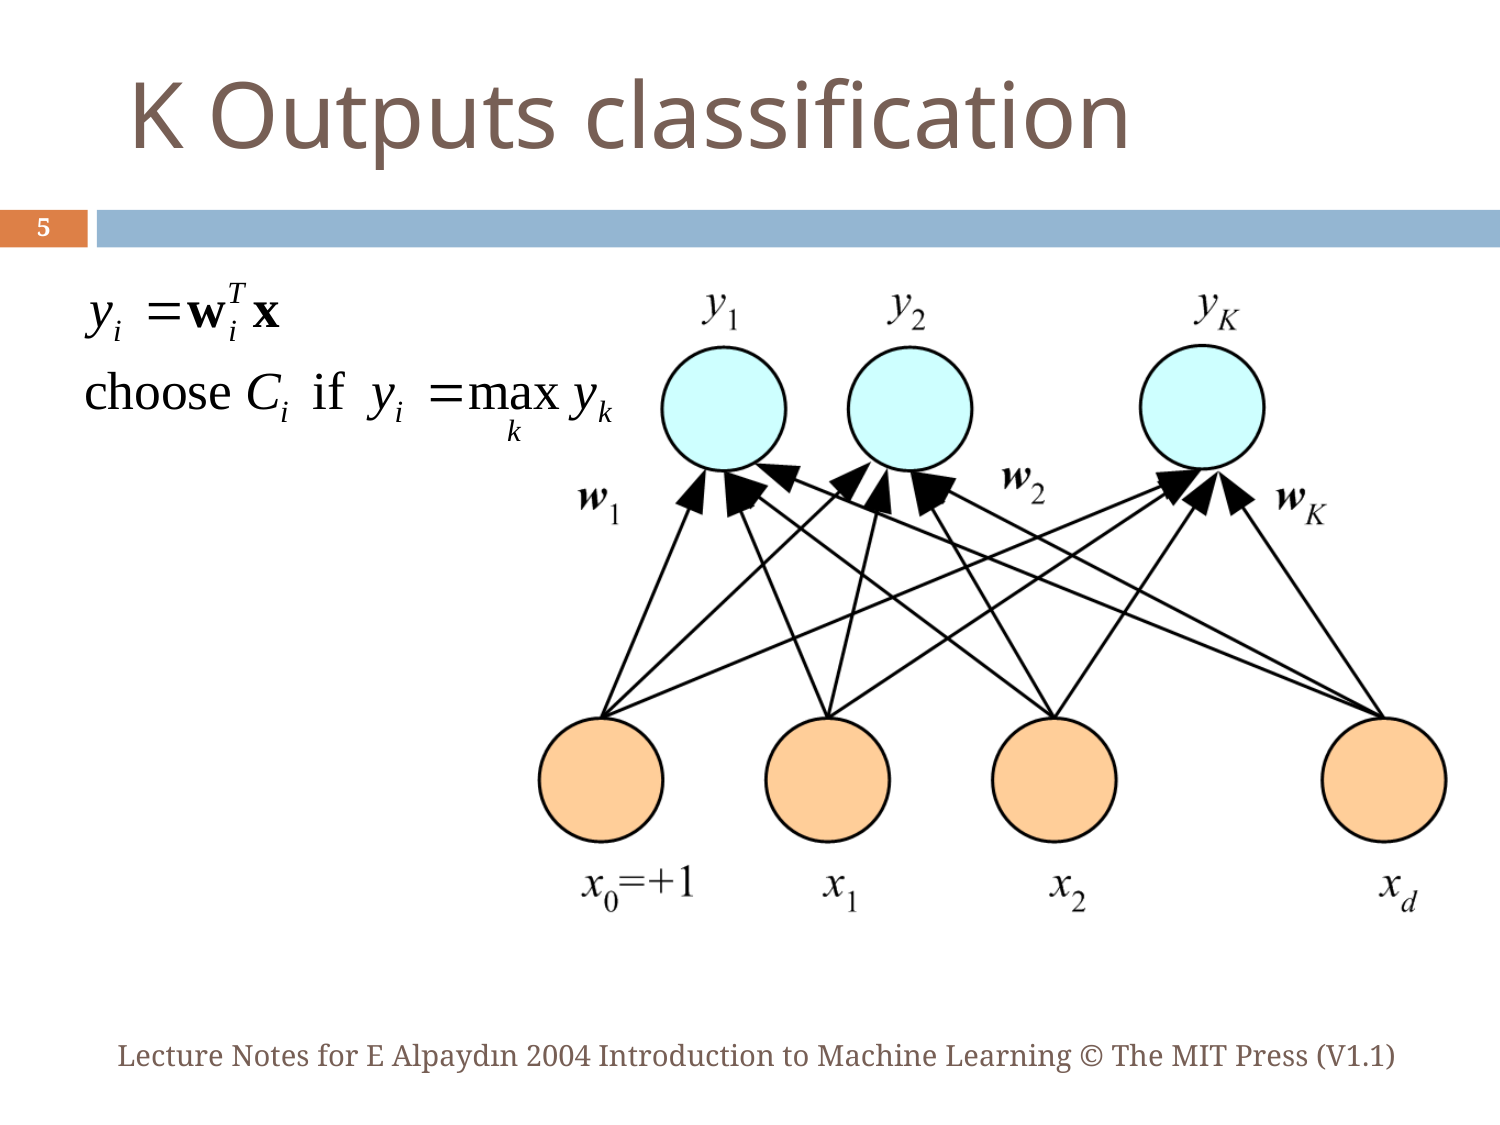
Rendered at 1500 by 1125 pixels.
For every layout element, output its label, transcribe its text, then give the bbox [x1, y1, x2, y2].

text_box [76, 267, 625, 455]
title K Outputs classification [112, 30, 1450, 194]
text_box <number> [0, 208, 88, 249]
picture [537, 267, 1448, 921]
text_box Lecture Notes for E Alpaydın 2004 Introduction to Machine Learning © The MIT Press (V1.1) [99, 1025, 1412, 1085]
